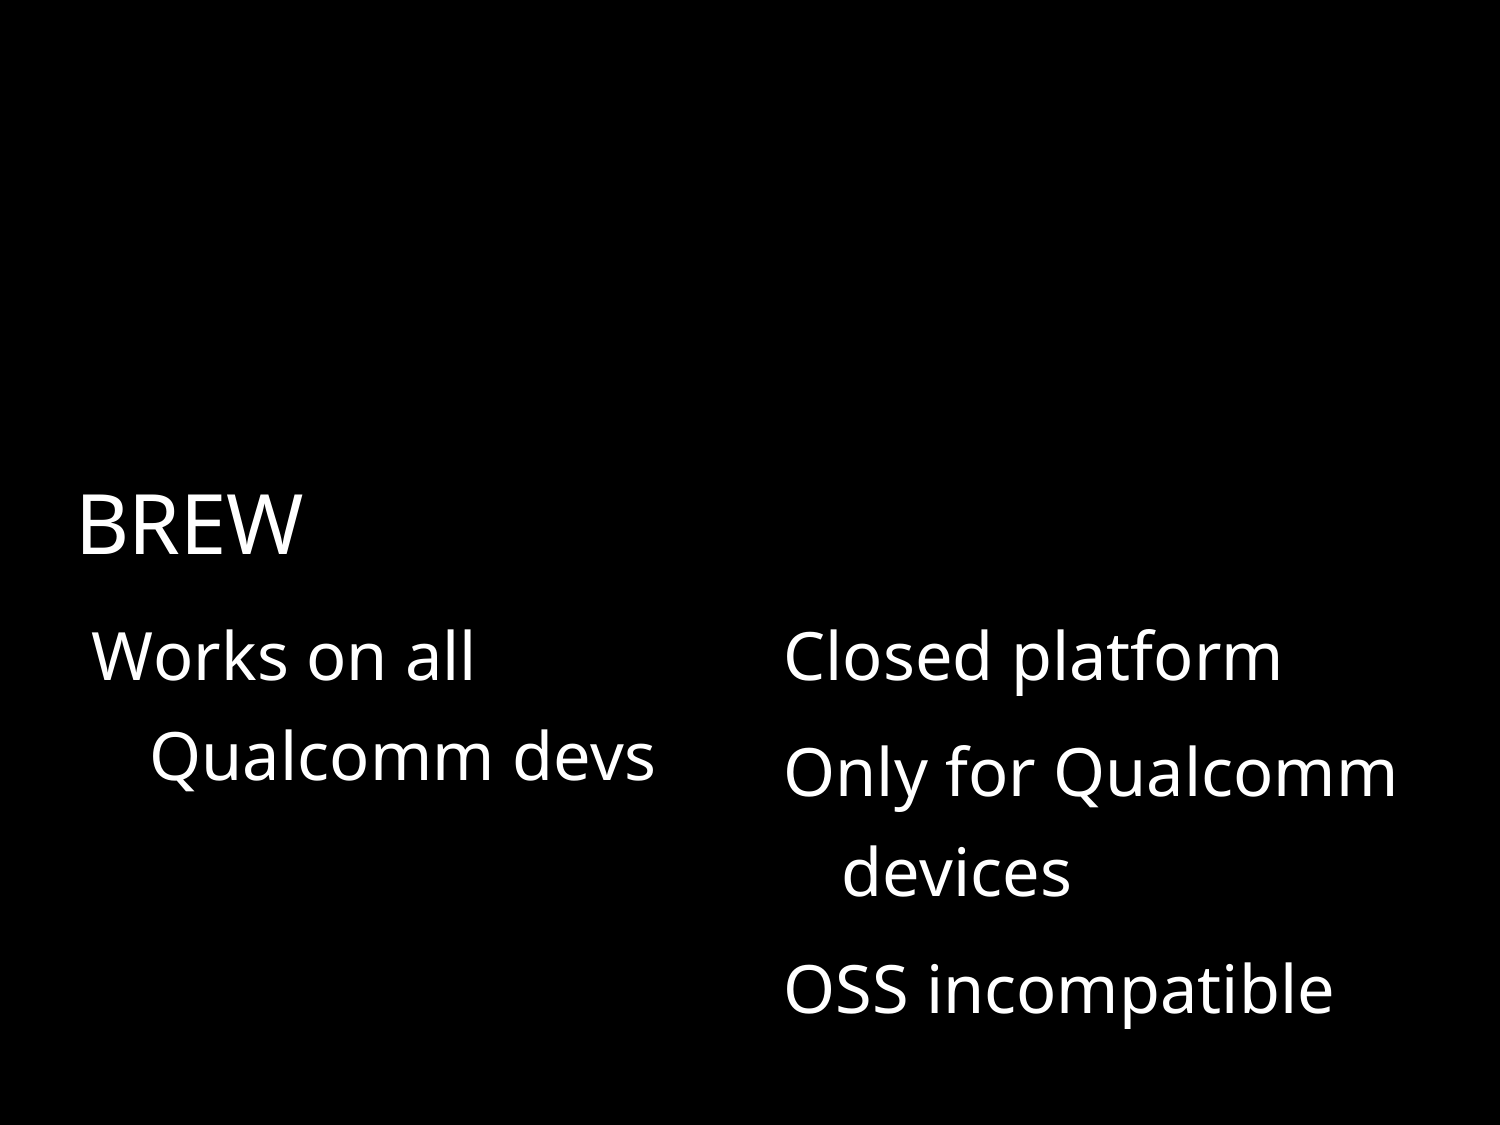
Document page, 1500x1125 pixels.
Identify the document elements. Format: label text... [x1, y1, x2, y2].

list Closed platform Only for Qualcomm devices OSS incompatible [766, 600, 1426, 1003]
title BREW [75, 428, 1414, 616]
list Works on all Qualcomm devs [75, 600, 734, 1003]
